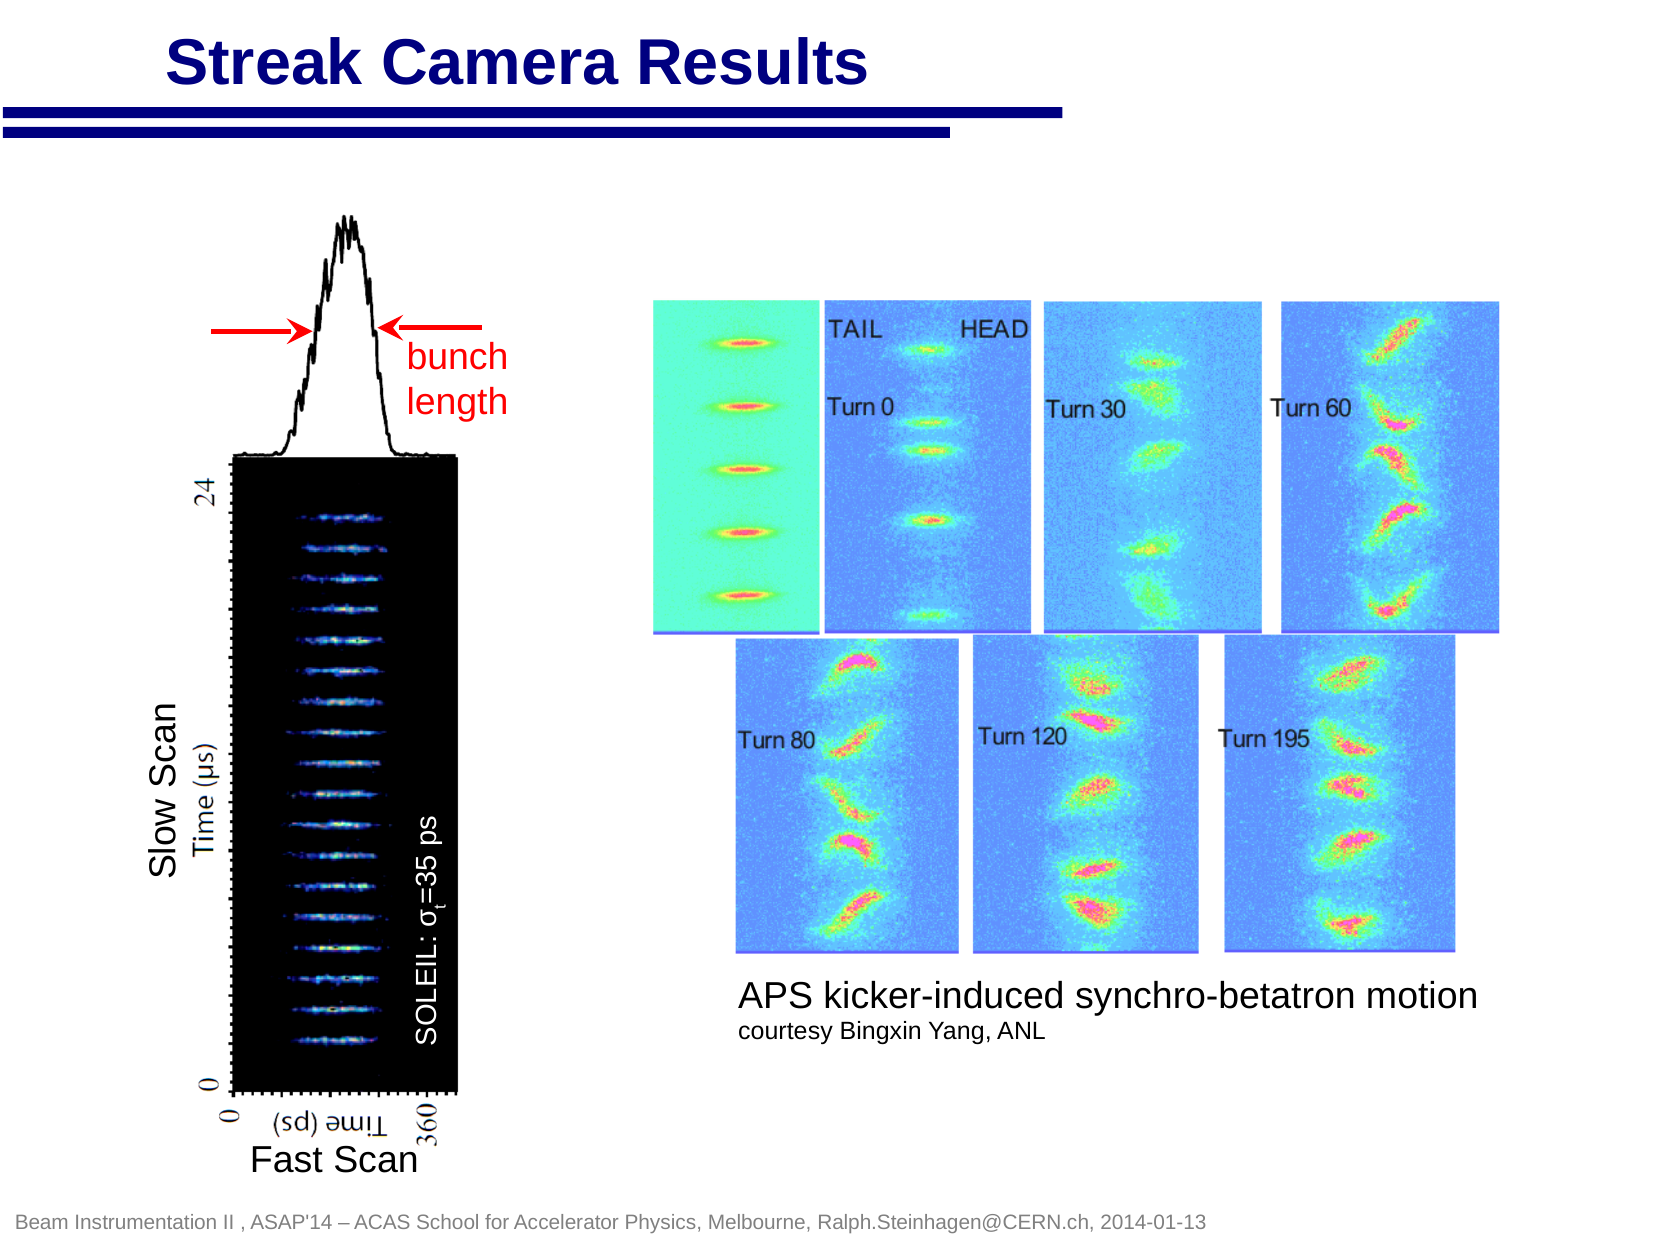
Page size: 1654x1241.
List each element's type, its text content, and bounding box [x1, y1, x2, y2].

title Streak Camera Results [165, 0, 1323, 124]
text_box bunch length [391, 324, 567, 431]
picture [643, 290, 1529, 968]
text_box APS kicker-induced synchro-betatron motion courtesy Bingxin Yang, ANL [723, 967, 1503, 1053]
text_box SOLEIL: σt=35 ps [409, 805, 450, 1082]
picture [184, 204, 473, 1157]
text_box Fast Scan [235, 1127, 434, 1188]
text_box Slow Scan [130, 688, 191, 895]
